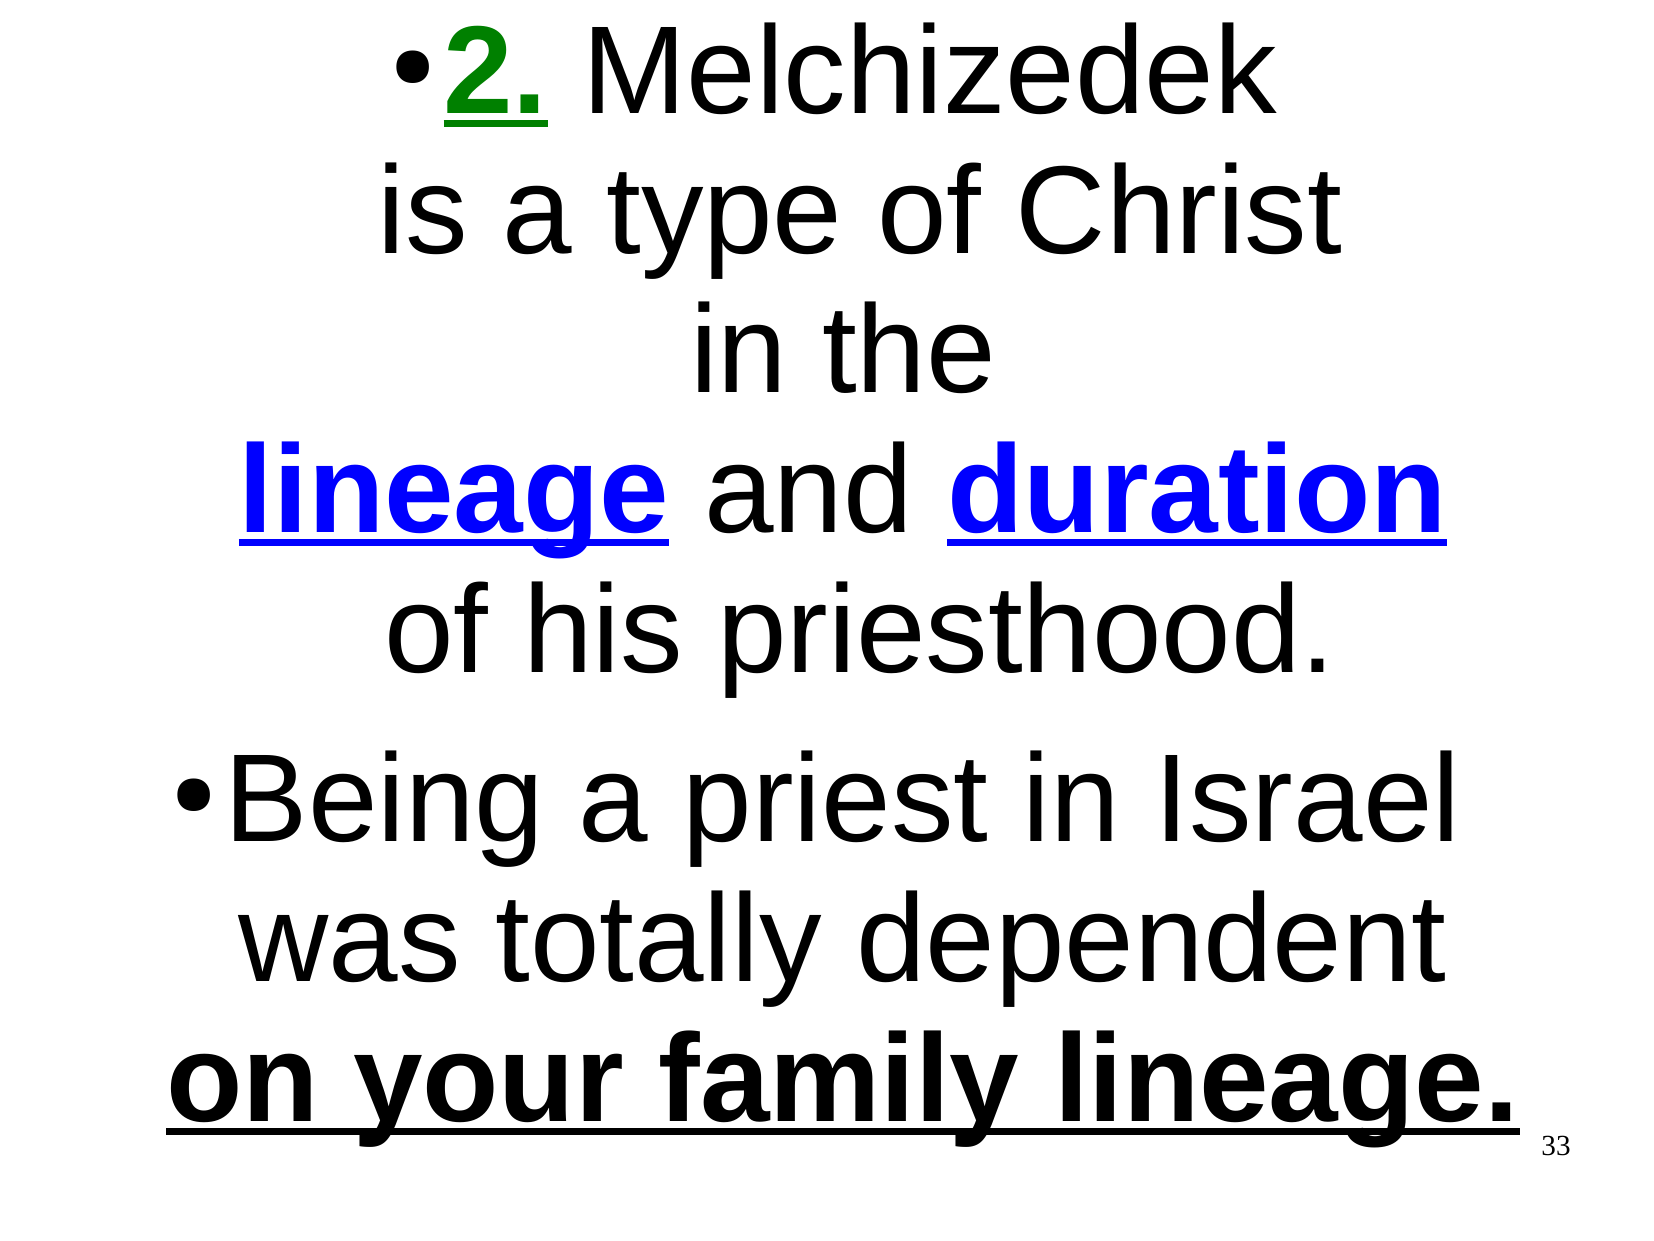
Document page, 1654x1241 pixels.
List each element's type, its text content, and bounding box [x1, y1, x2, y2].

list 2. Melchizedek is a type of Christ in the lineage and duration of his priesthood. Being a priest in Israel was totally dependent on your family lineage. [0, 0, 1651, 1238]
